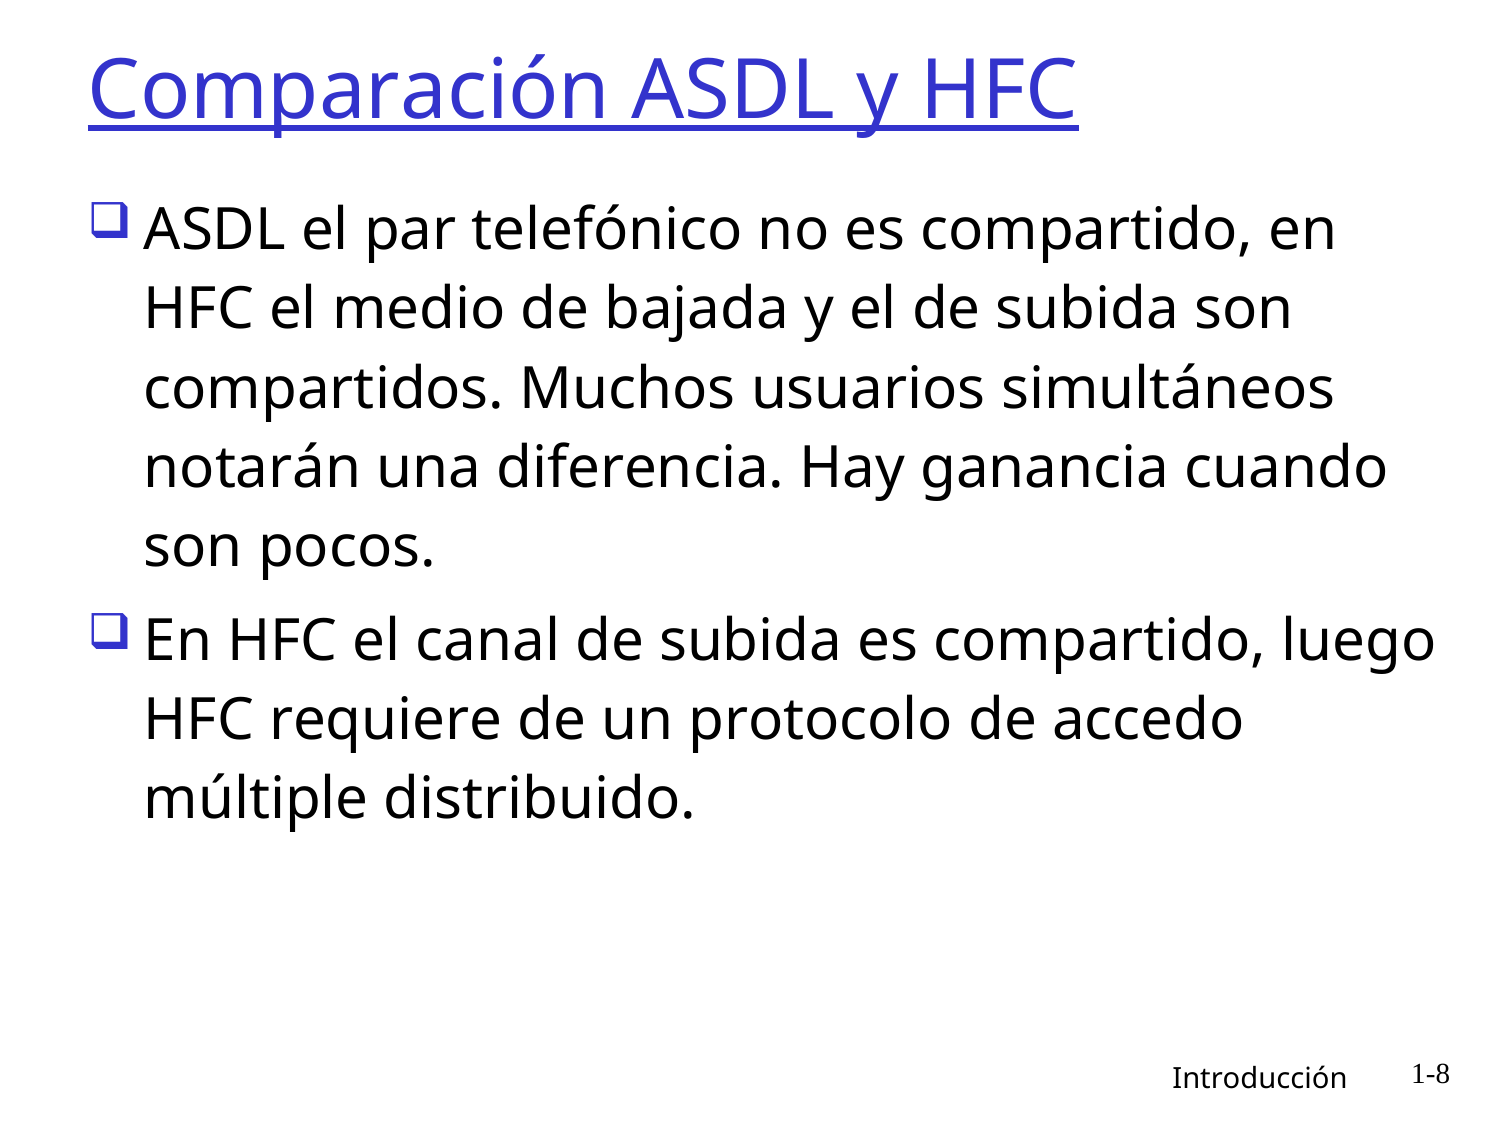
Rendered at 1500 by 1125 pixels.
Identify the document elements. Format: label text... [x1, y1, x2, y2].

title Comparación ASDL y HFC [87, 23, 1463, 150]
list ASDL el par telefónico no es compartido, en HFC el medio de bajada y el de subida son compartidos. Muchos usuarios simultáneos notarán una diferencia. Hay ganancia cuando son pocos. En HFC el canal de subida es compartido, luego HFC requiere de un protocolo de accedo múltiple distribuido. [87, 187, 1463, 840]
